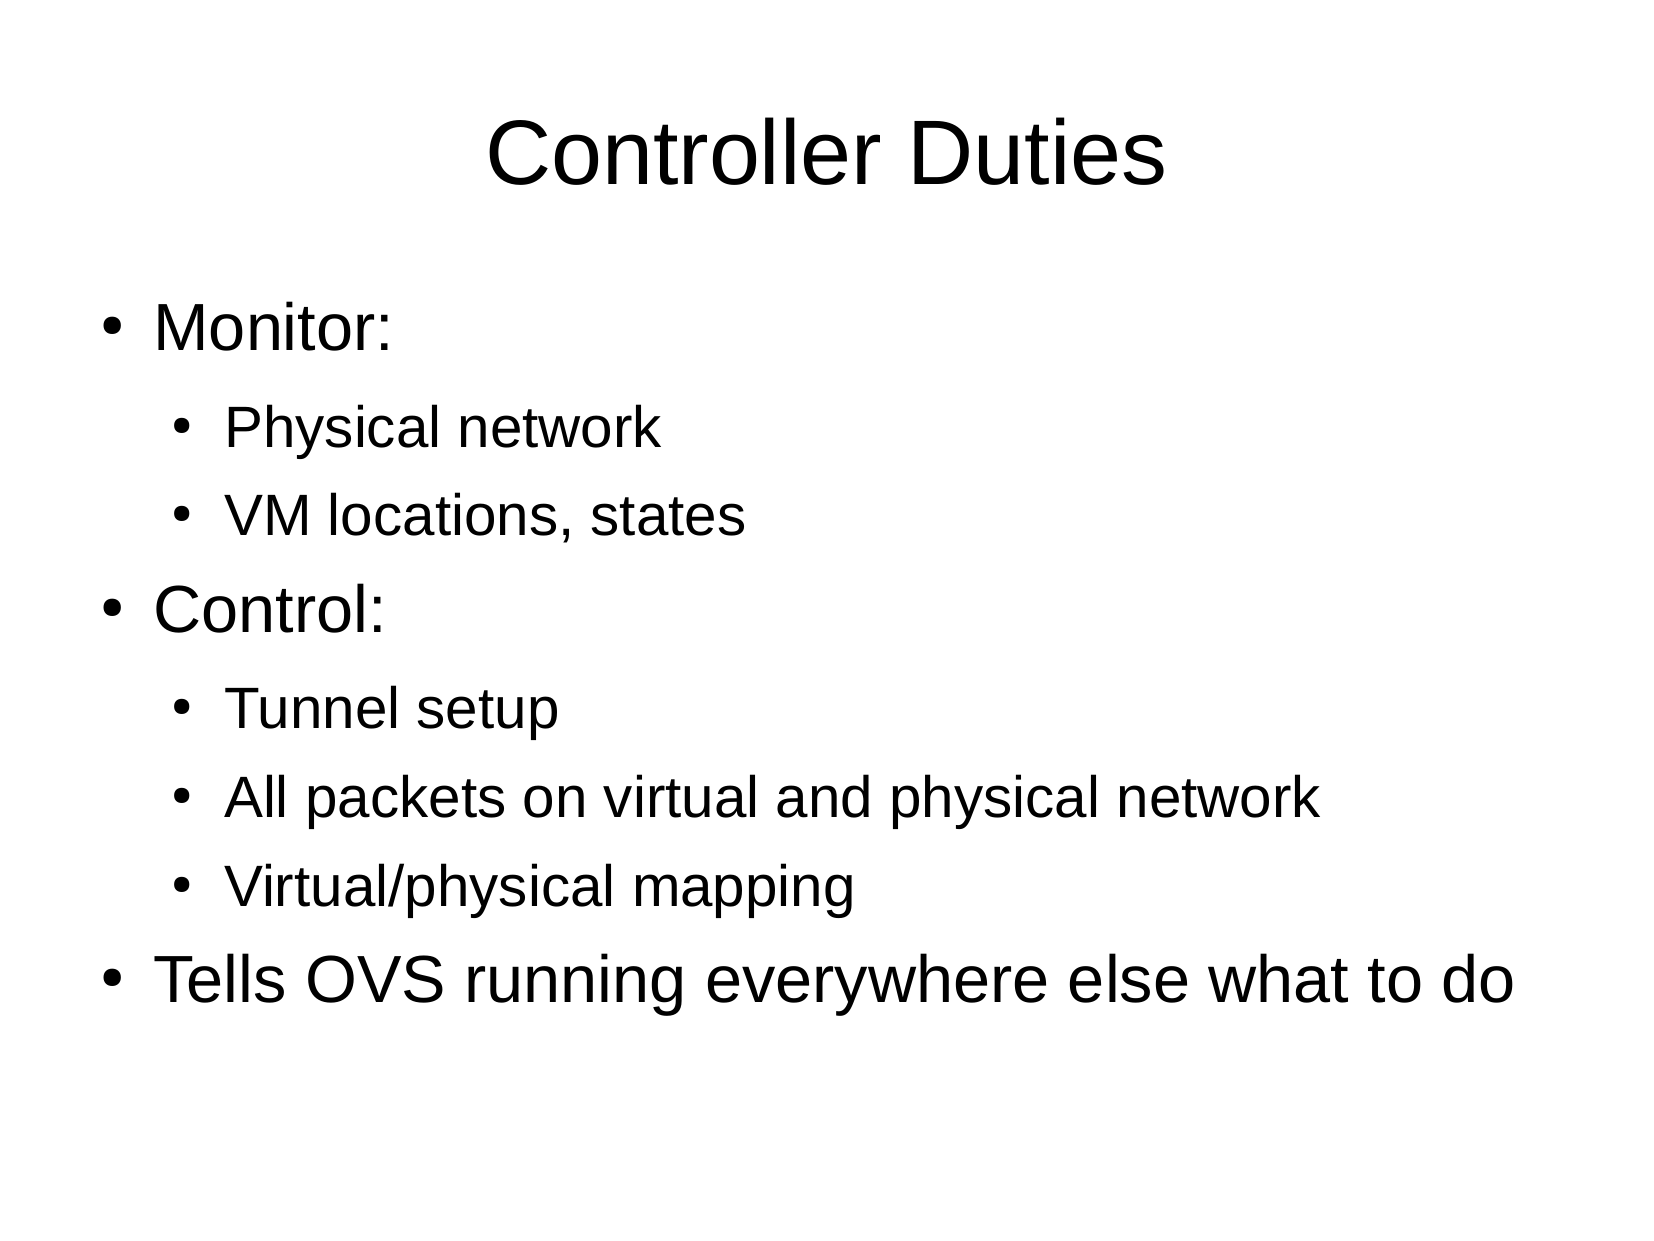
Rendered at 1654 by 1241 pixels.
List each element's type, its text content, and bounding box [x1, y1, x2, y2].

list Monitor: Physical network VM locations, states Control: Tunnel setup All packets on virtual and physical network Virtual/physical mapping Tells OVS running everywhere else what to do [82, 290, 1571, 1109]
title Controller Duties [82, 56, 1571, 250]
